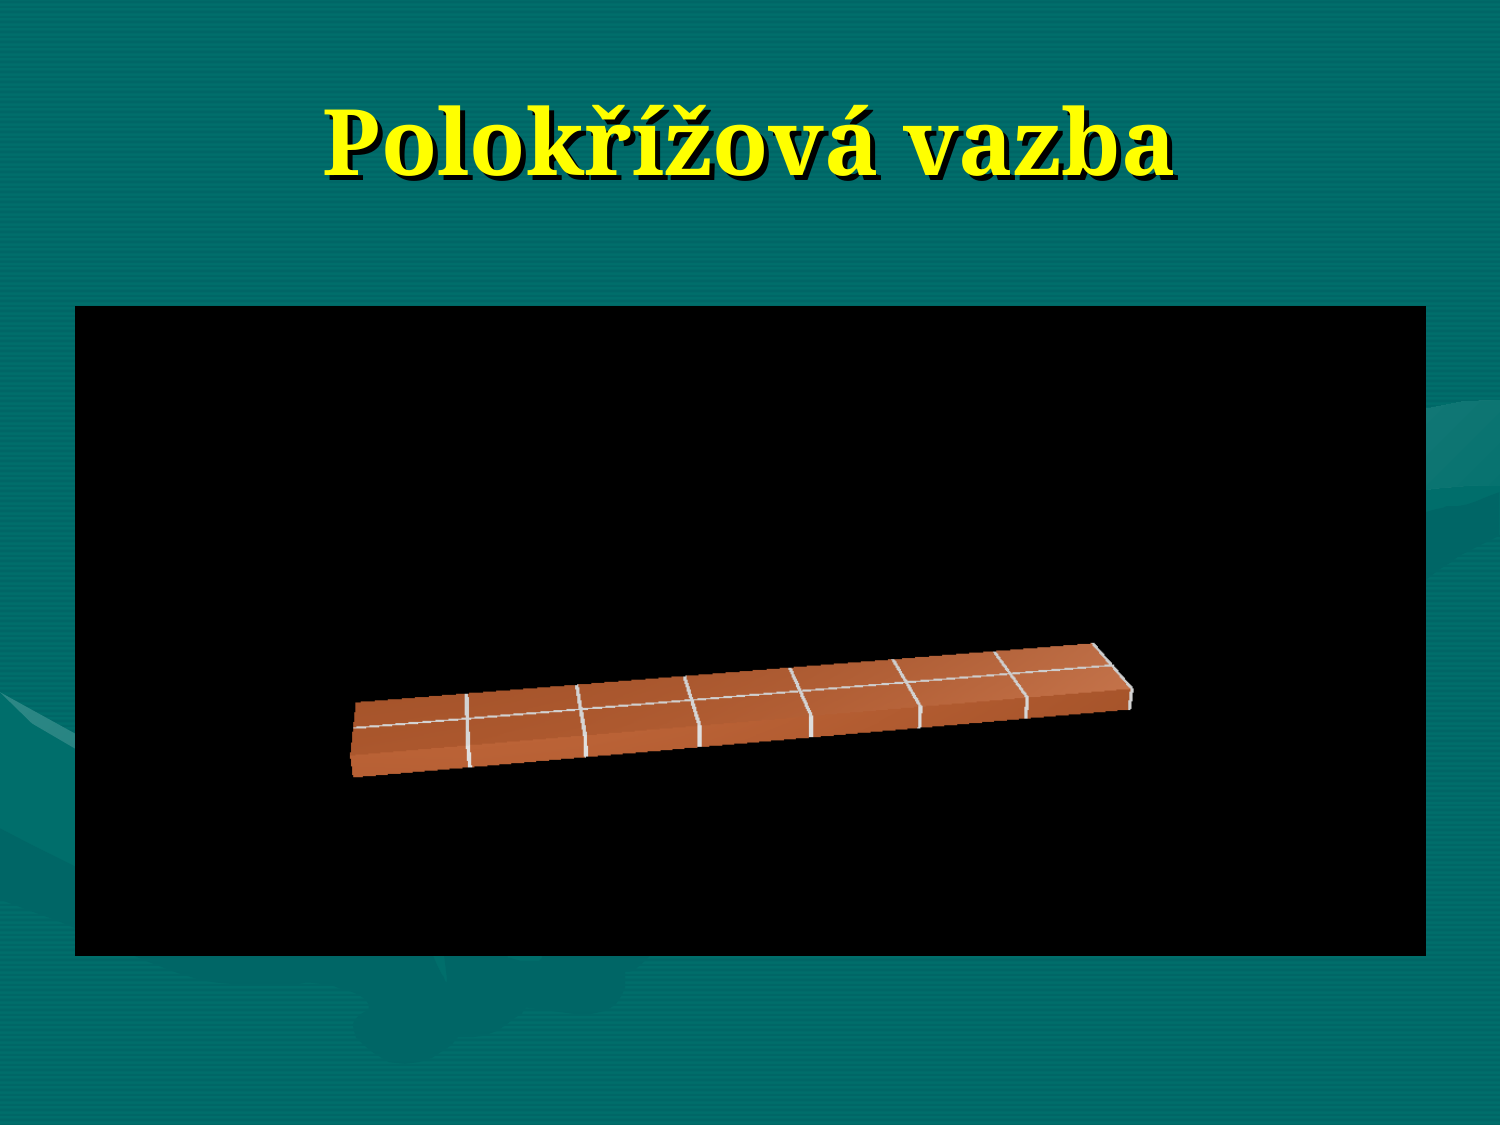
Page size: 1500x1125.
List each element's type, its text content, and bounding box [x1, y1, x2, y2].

picture [75, 306, 1426, 956]
title Polokřížová vazba [75, 45, 1426, 233]
